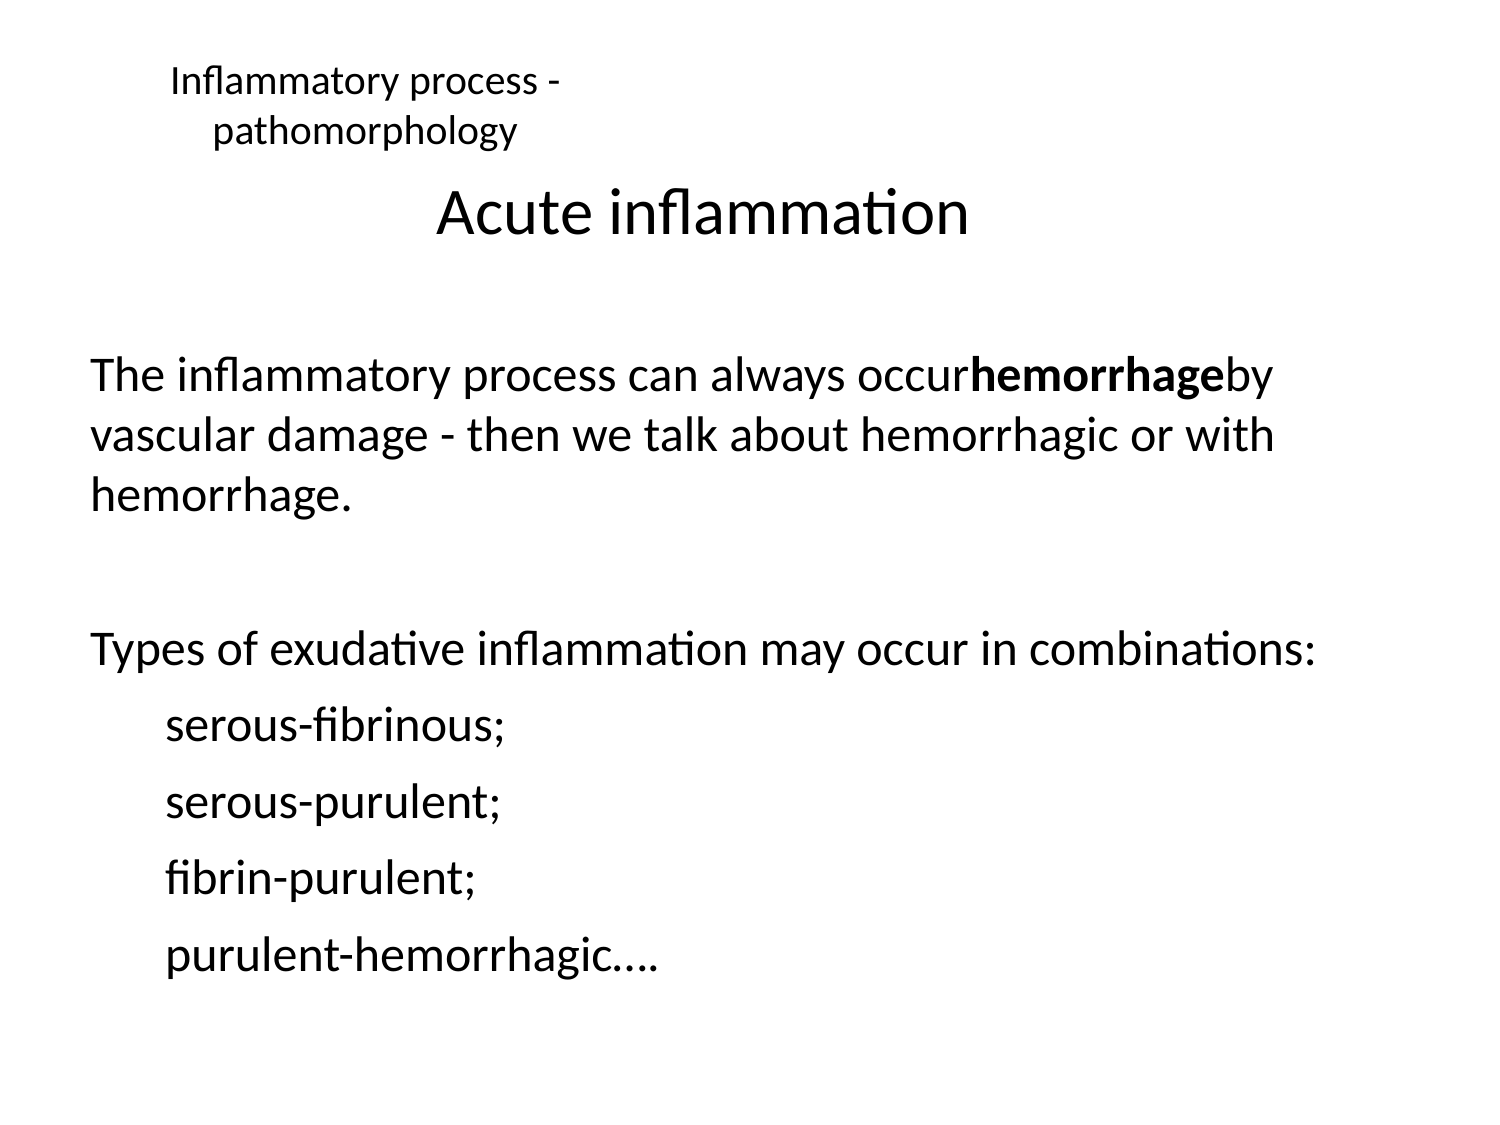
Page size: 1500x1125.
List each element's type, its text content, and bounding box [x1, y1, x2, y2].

title Inflammatory process - pathomorphology [75, 45, 656, 126]
list Acute inflammation The inflammatory process can always occurhemorrhageby vascular damage - then we talk about hemorrhagic or with hemorrhage. Types of exudative inflammation may occur in combinations: serous-fibrinous; serous-purulent; fibrin-purulent; purulent-hemorrhagic…. [75, 160, 1426, 1005]
